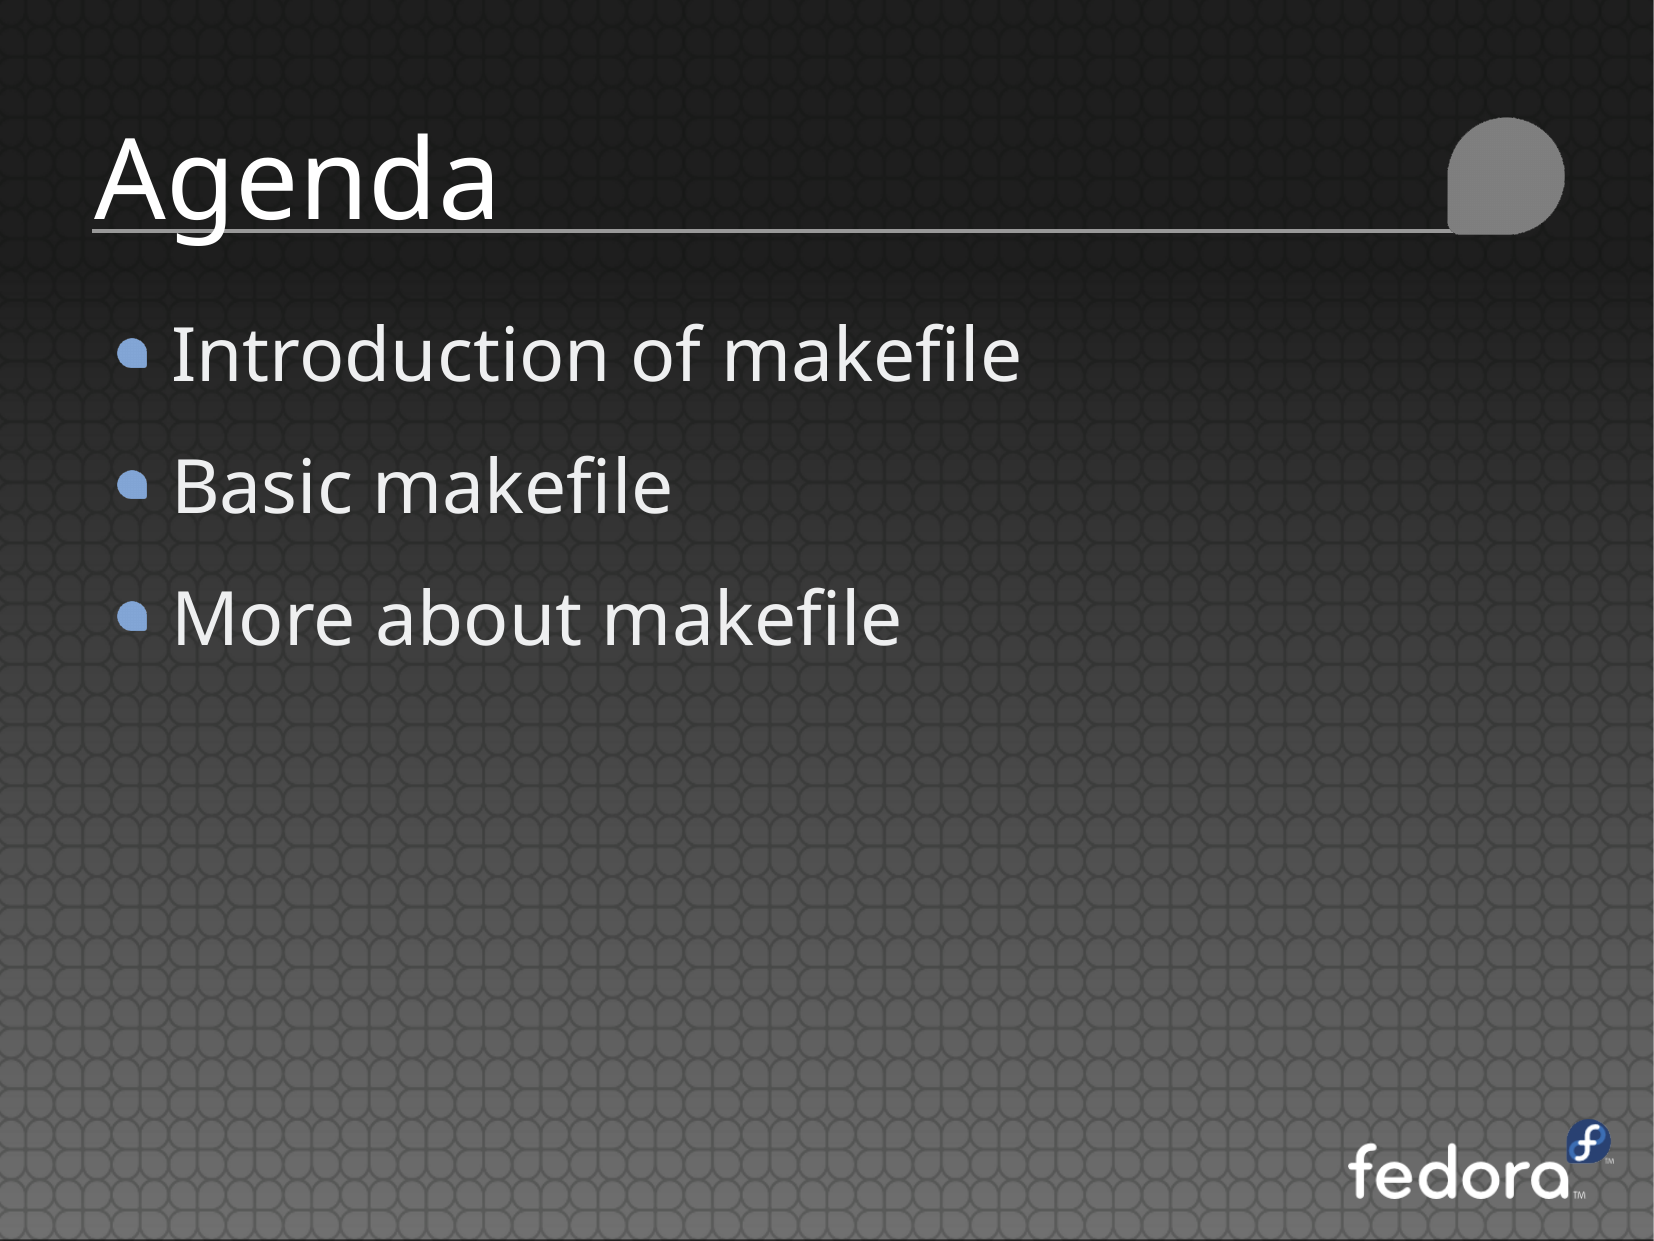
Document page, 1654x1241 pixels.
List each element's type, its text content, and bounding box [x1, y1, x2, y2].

title Agenda [94, 100, 1426, 251]
list Introduction of makefile Basic makefile More about makefile [100, 301, 1488, 887]
picture [0, 0, 1654, 1241]
